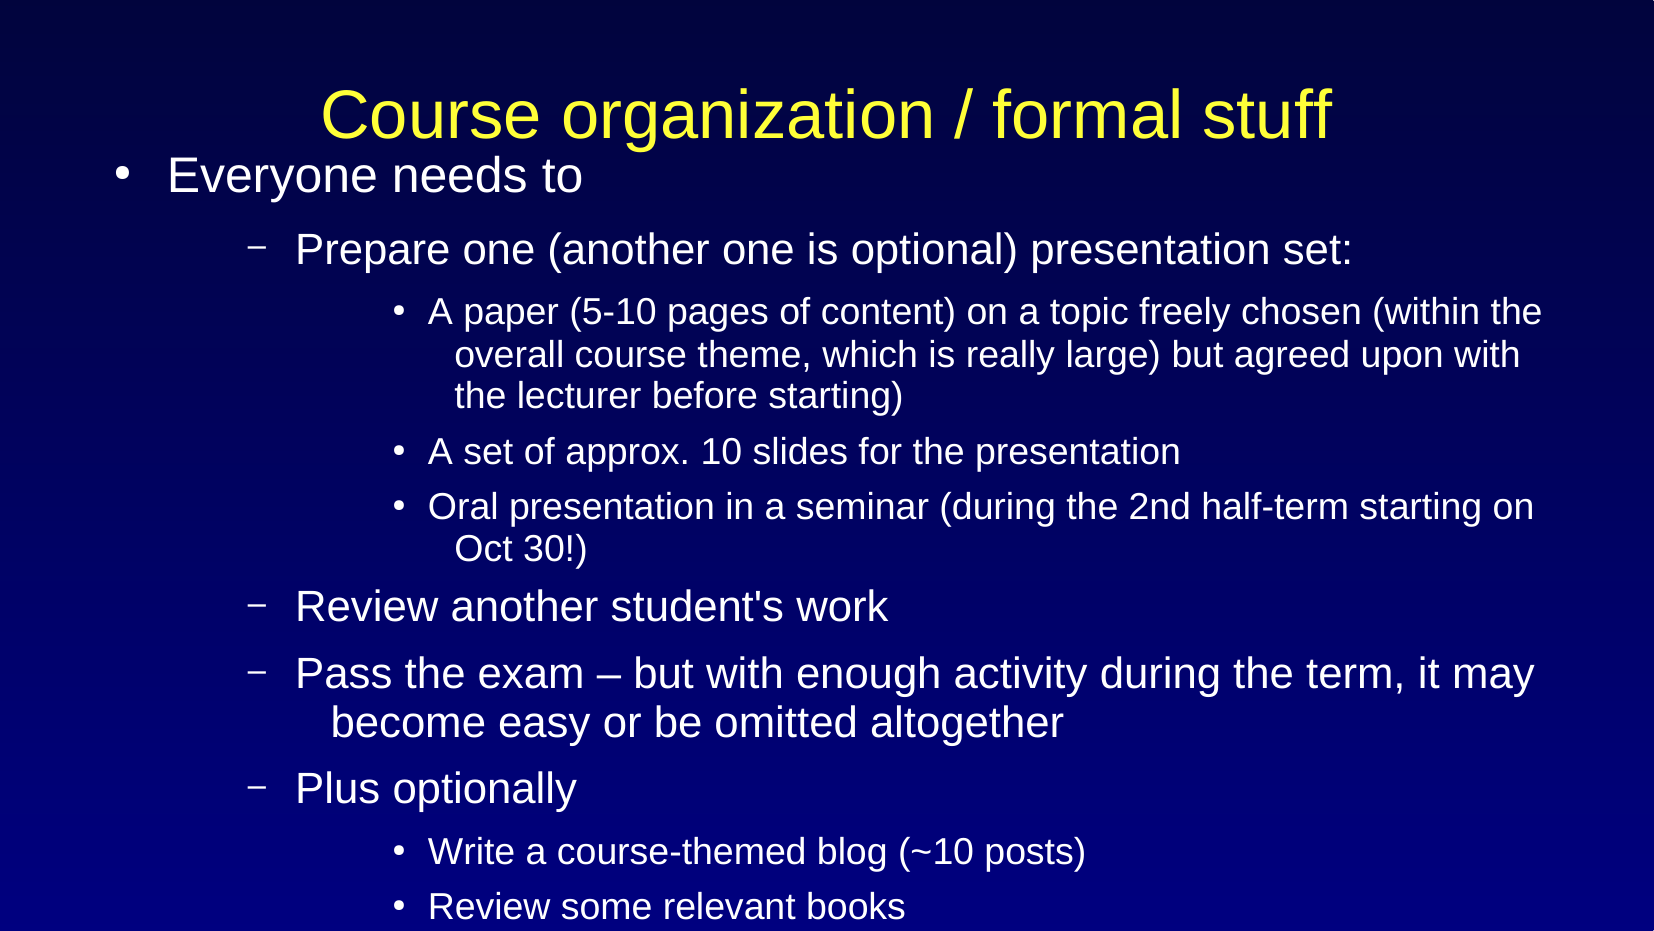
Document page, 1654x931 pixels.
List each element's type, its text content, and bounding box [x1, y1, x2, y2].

list Everyone needs to Prepare one (another one is optional) presentation set: A paper (5-10 pages of content) on a topic freely chosen (within the overall course theme, which is really large) but agreed upon with the lecturer before starting) A set of approx. 10 slides for the presentation Oral presentation in a seminar (during the 2nd half-term starting on Oct 30!) Review another student's work Pass the exam – but with enough activity during the term, it may become easy or be omitted altogether Plus optionally Write a course-themed blog (~10 posts) Review some relevant books [82, 146, 1571, 928]
title Course organization / formal stuff [82, 37, 1571, 146]
